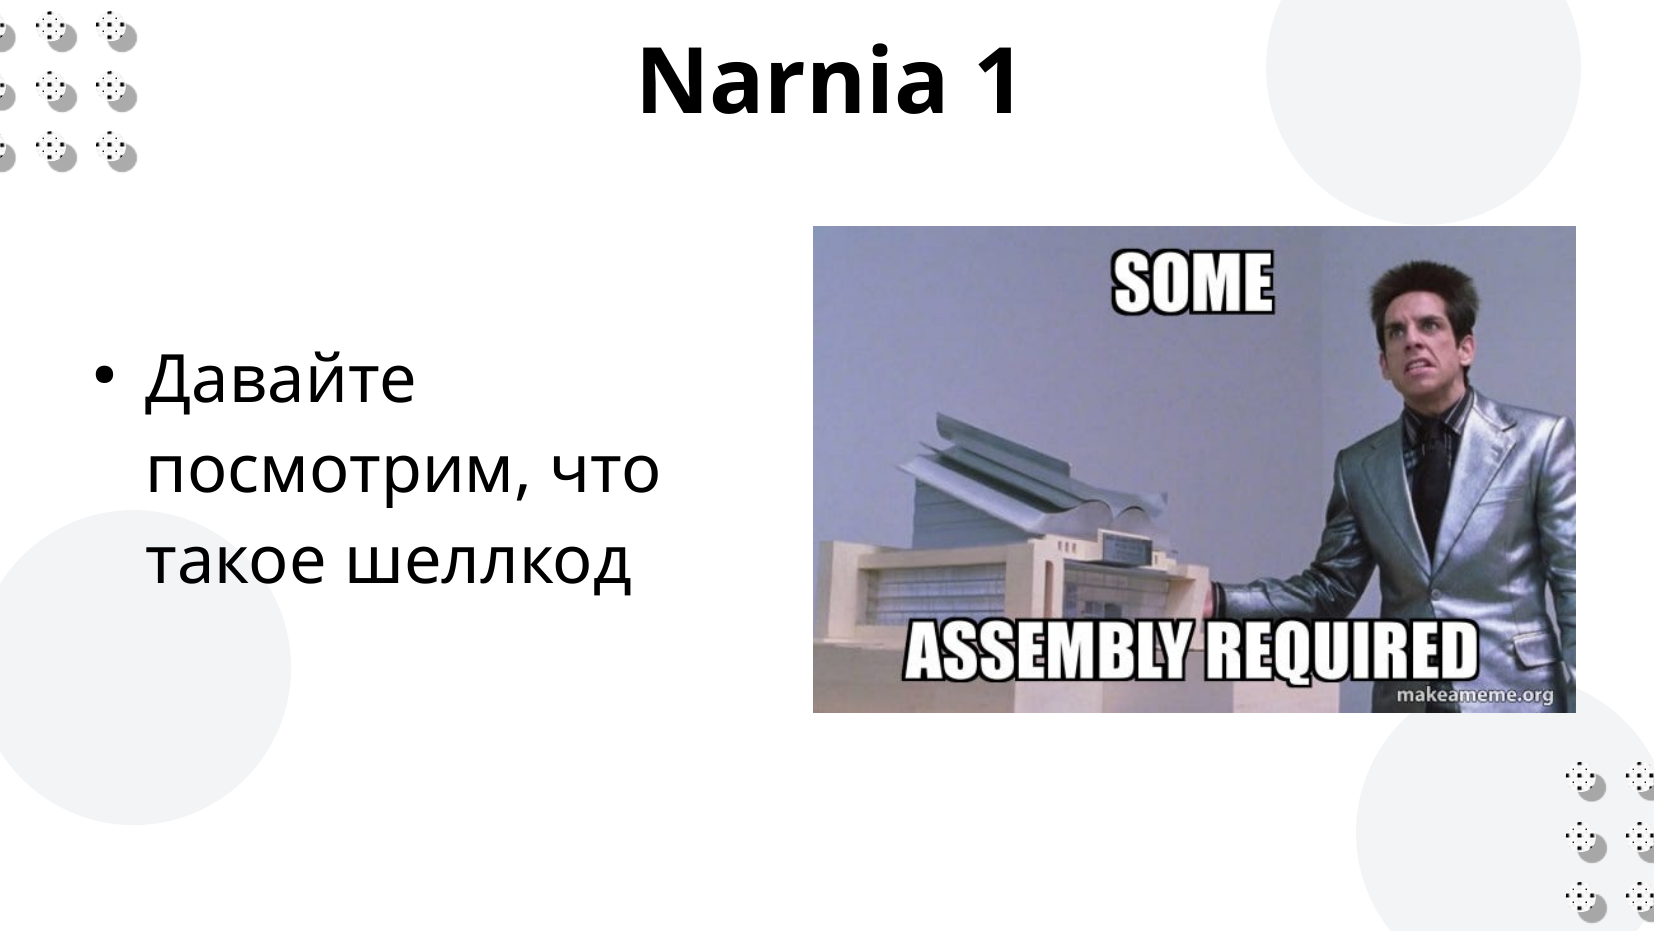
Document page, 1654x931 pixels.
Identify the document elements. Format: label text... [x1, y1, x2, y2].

picture [1625, 881, 1654, 912]
title Narnia 1 [86, 0, 1576, 156]
picture [0, 14, 6, 39]
picture [35, 71, 66, 102]
picture [99, 156, 123, 162]
picture [1565, 882, 1596, 913]
picture [0, 74, 6, 99]
picture [813, 226, 1576, 713]
picture [35, 11, 66, 42]
picture [1625, 761, 1654, 792]
picture [35, 131, 67, 162]
list Давайте посмотрим, что такое шеллкод [75, 210, 751, 751]
picture [1565, 821, 1596, 853]
picture [1625, 821, 1654, 853]
picture [1565, 761, 1596, 793]
picture [0, 134, 7, 159]
